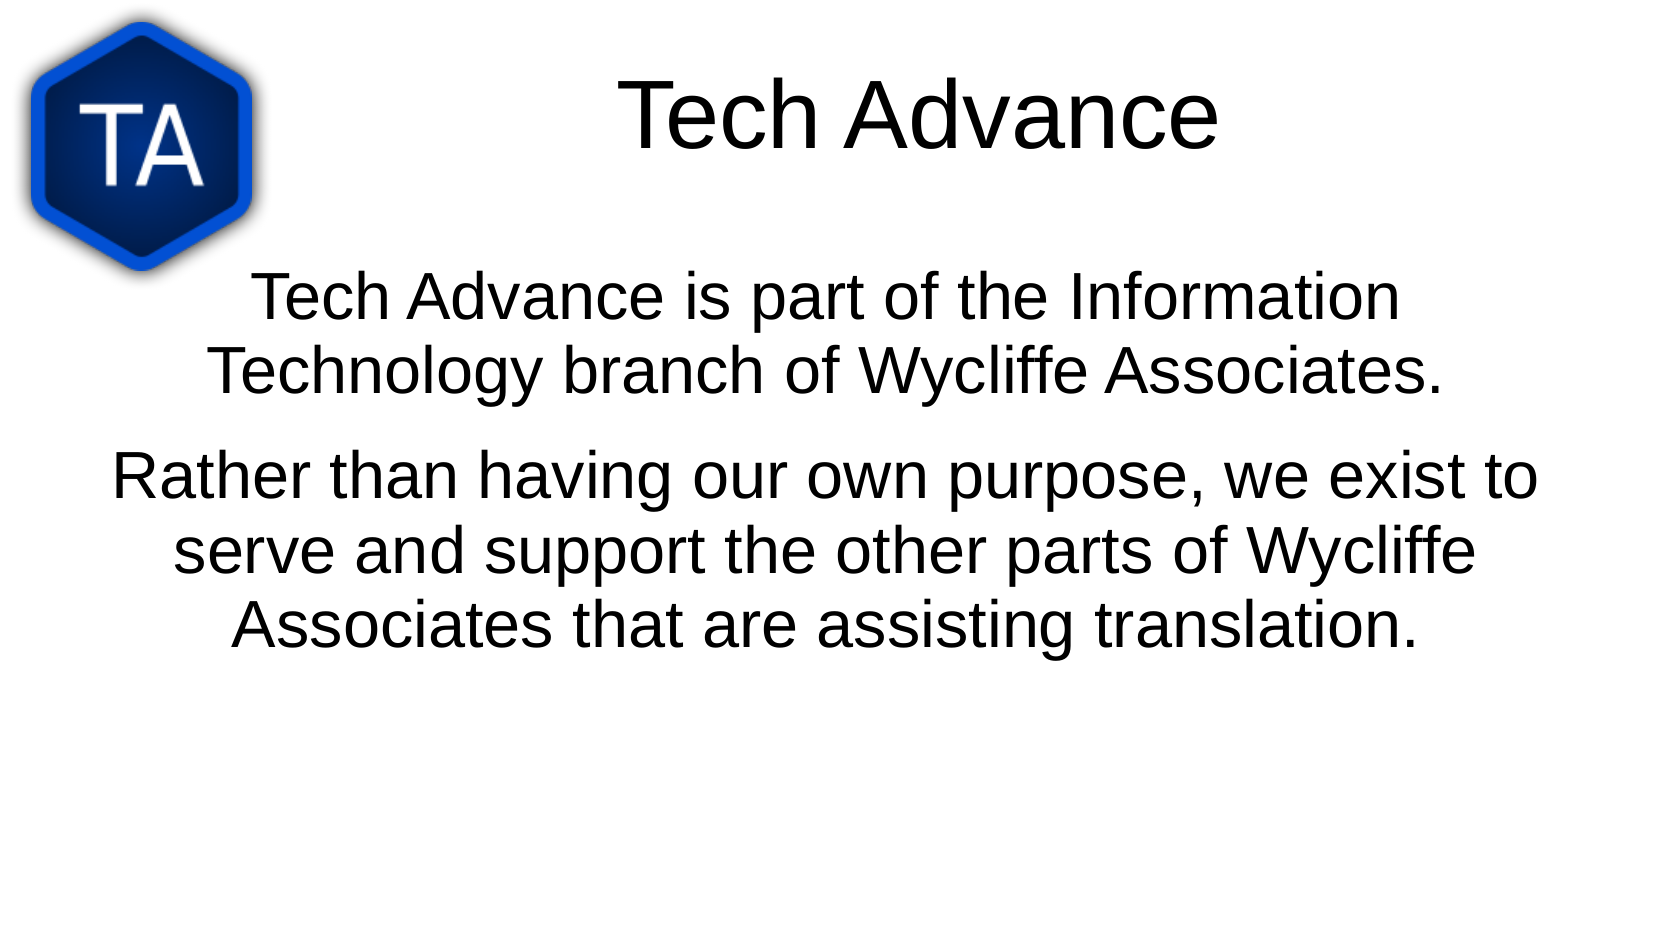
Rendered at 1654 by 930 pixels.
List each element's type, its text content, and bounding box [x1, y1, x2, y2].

title Tech Advance [268, 37, 1571, 193]
picture [31, 22, 252, 271]
list Tech Advance is part of the Information Technology branch of Wycliffe Associates. Rather than having our own purpose, we exist to serve and support the other parts of Wycliffe Associates that are assisting translation. [82, 258, 1571, 757]
